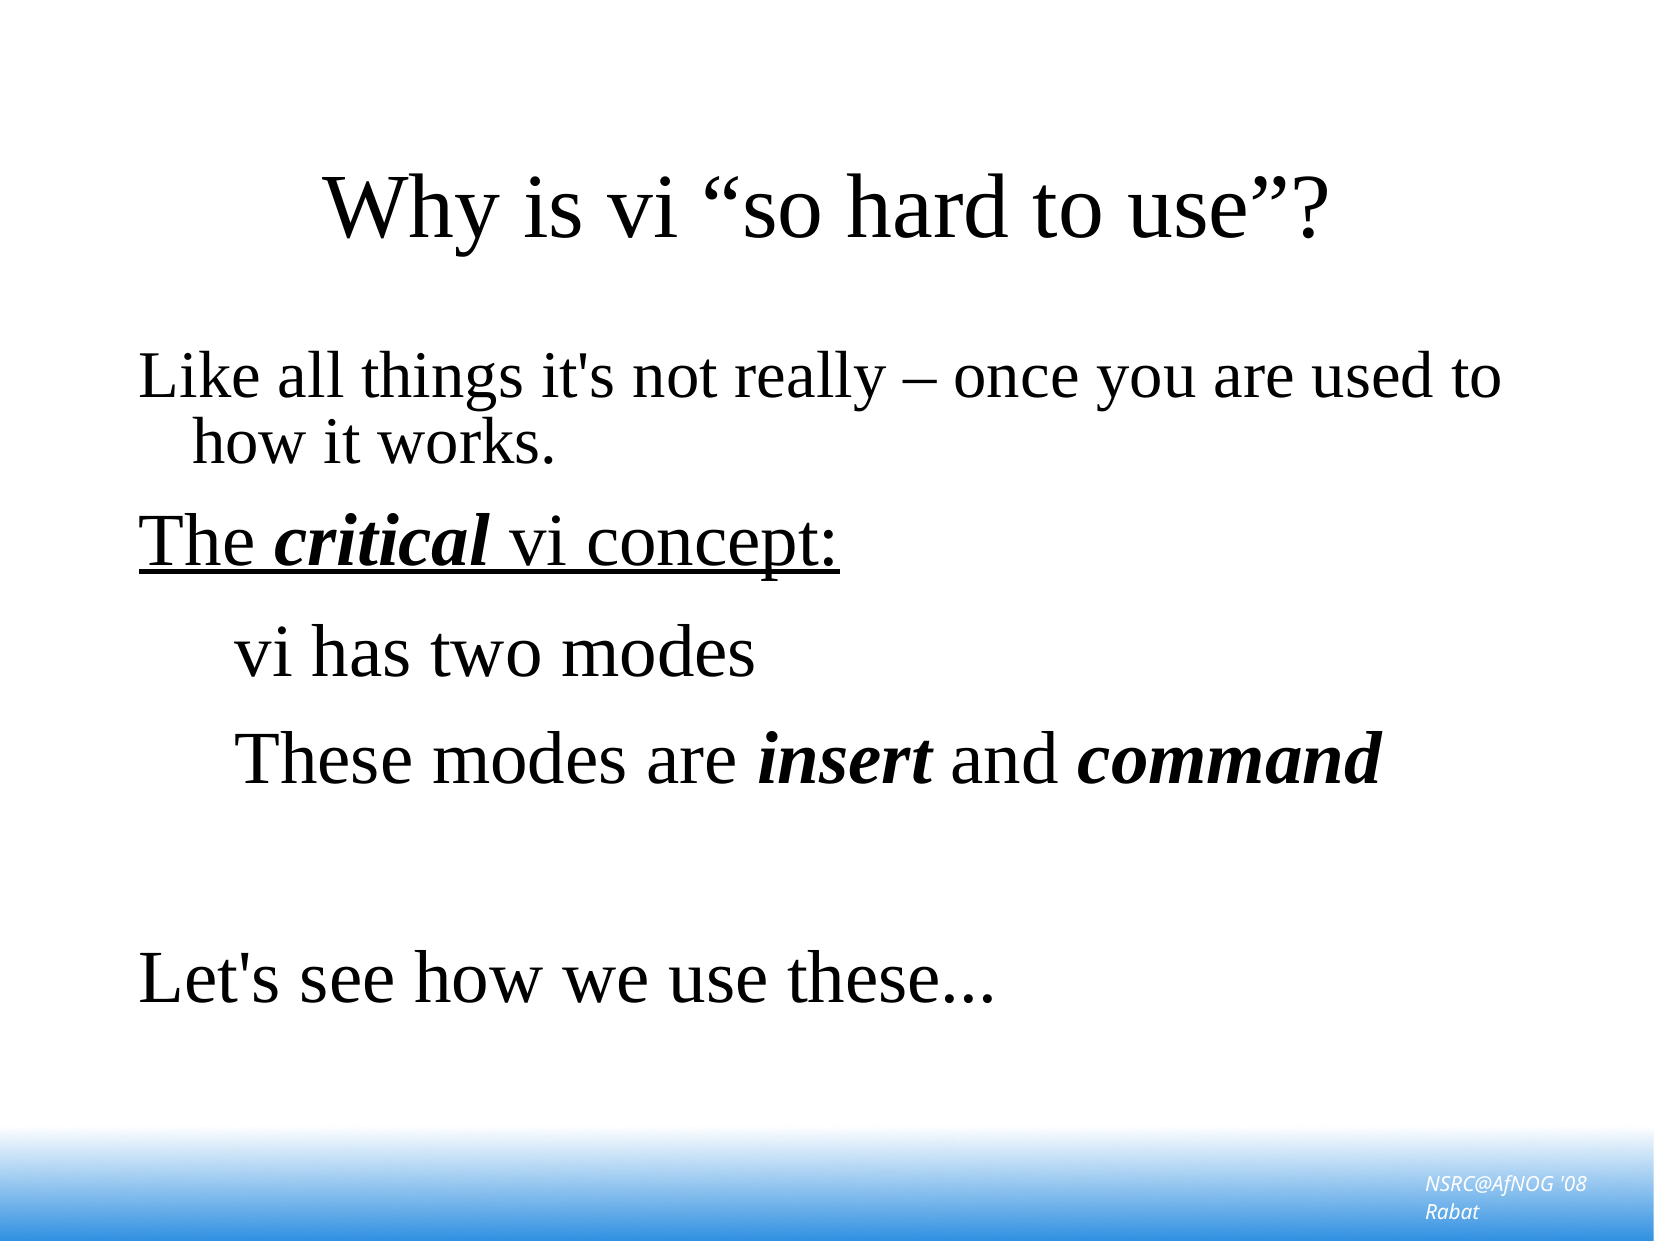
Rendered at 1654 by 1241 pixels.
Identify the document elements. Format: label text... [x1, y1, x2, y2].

picture [0, 1124, 1654, 1241]
list Like all things it's not really – once you are used to how it works. The critical vi concept: vi has two modes These modes are insert and command Let's see how we use these... [121, 344, 1534, 1135]
title Why is vi “so hard to use”? [121, 102, 1534, 311]
